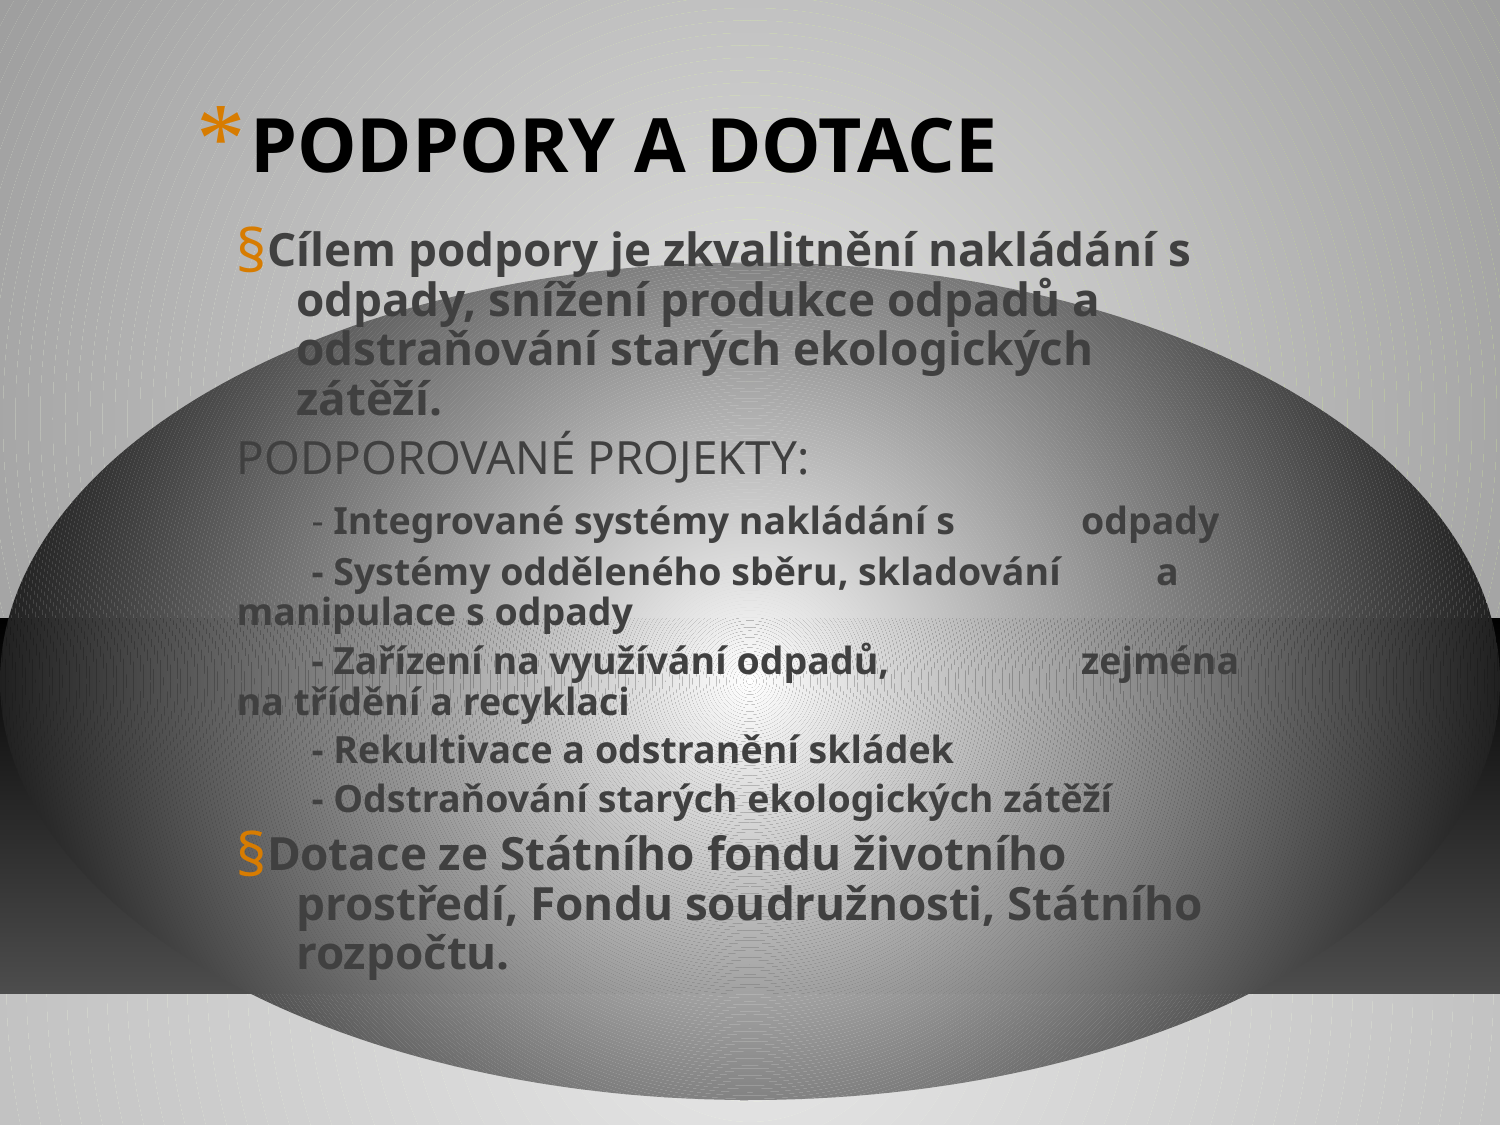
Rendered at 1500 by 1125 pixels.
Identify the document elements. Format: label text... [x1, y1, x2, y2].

list Cílem podpory je zkvalitnění nakládání s odpady, snížení produkce odpadů a odstraňování starých ekologických zátěží. PODPOROVANÉ PROJEKTY: - Integrované systémy nakládání s odpady - Systémy odděleného sběru, skladování a manipulace s odpady - Zařízení na využívání odpadů, zejména na třídění a recyklaci - Rekultivace a odstranění skládek - Odstraňování starých ekologických zátěží Dotace ze Státního fondu životního prostředí, Fondu soudružnosti, Státního rozpočtu. [206, 219, 1257, 1036]
title PODPORY A DOTACE [183, 90, 1252, 232]
